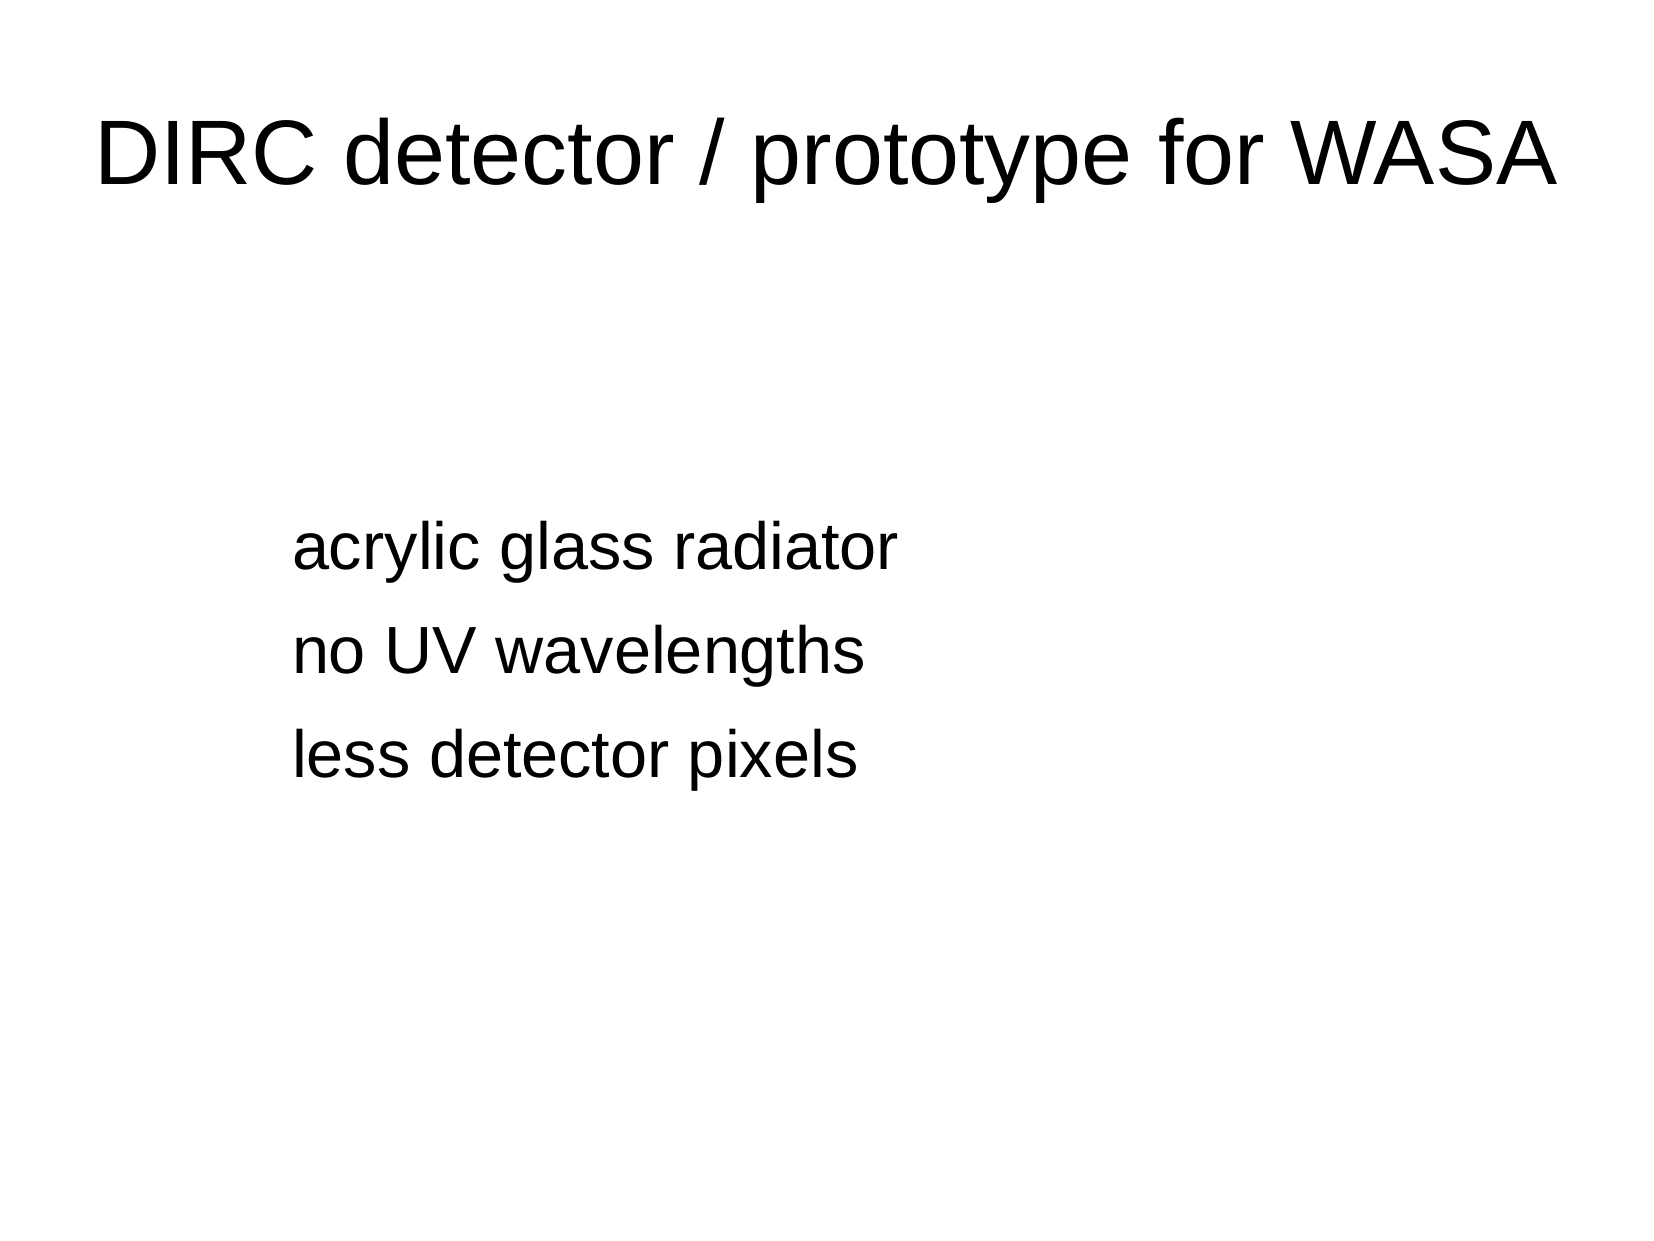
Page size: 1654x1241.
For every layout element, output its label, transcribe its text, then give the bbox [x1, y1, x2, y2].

list acrylic glass radiator no UV wavelengths less detector pixels [274, 508, 1654, 1241]
title DIRC detector / prototype for WASA [82, 49, 1571, 257]
